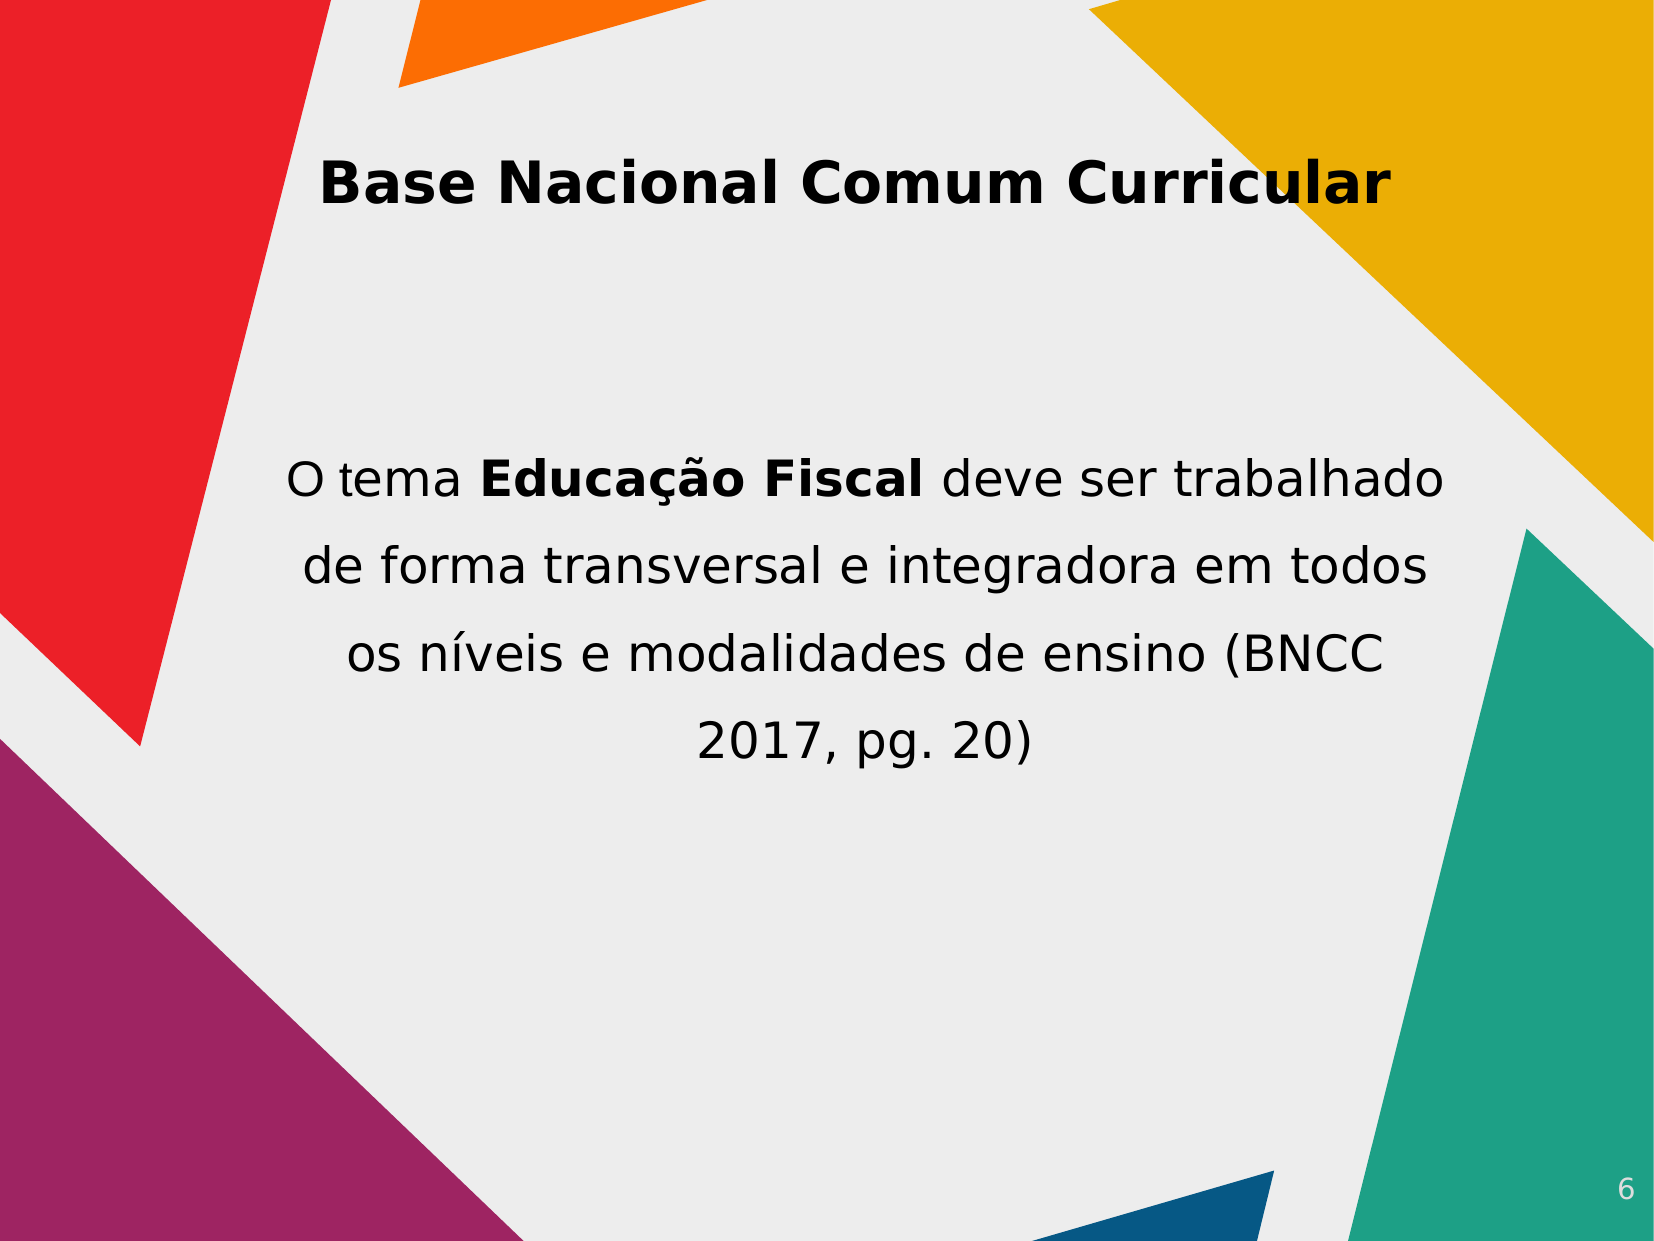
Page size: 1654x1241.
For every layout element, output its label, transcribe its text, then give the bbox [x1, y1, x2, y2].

text_box Base Nacional Comum Curricular O tema Educação Fiscal deve ser trabalhado de forma transversal e integradora em todos os níveis e modalidades de ensino (BNCC 2017, pg. 20) [255, 142, 1477, 880]
